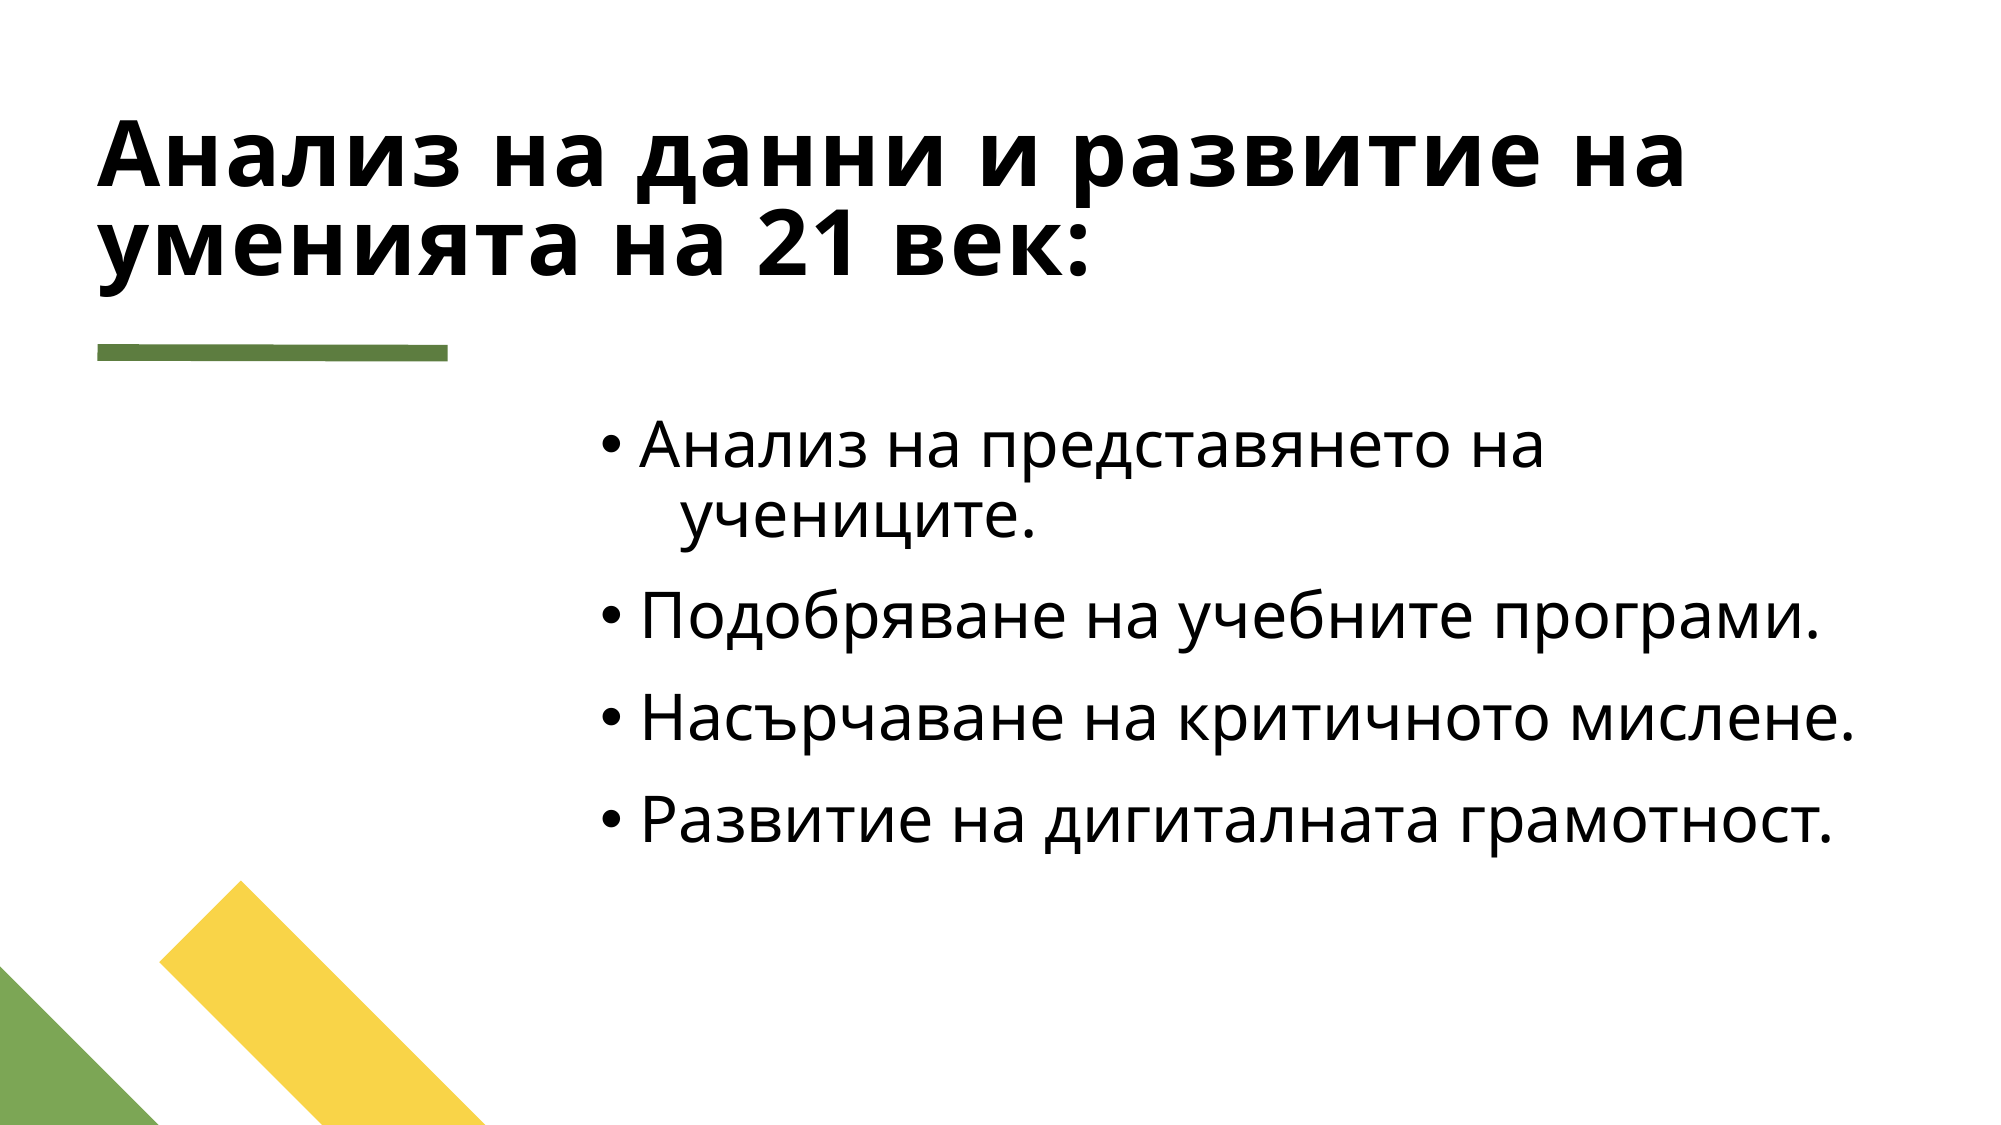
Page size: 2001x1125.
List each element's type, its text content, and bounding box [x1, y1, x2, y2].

list Анализ на представянето на учениците. Подобряване на учебните програми. Насърчаване на критичното мислене. Развитие на дигиталната грамотност. [600, 374, 1882, 982]
title Анализ на данни и развитие на уменията на 21 век: [97, 16, 1882, 293]
